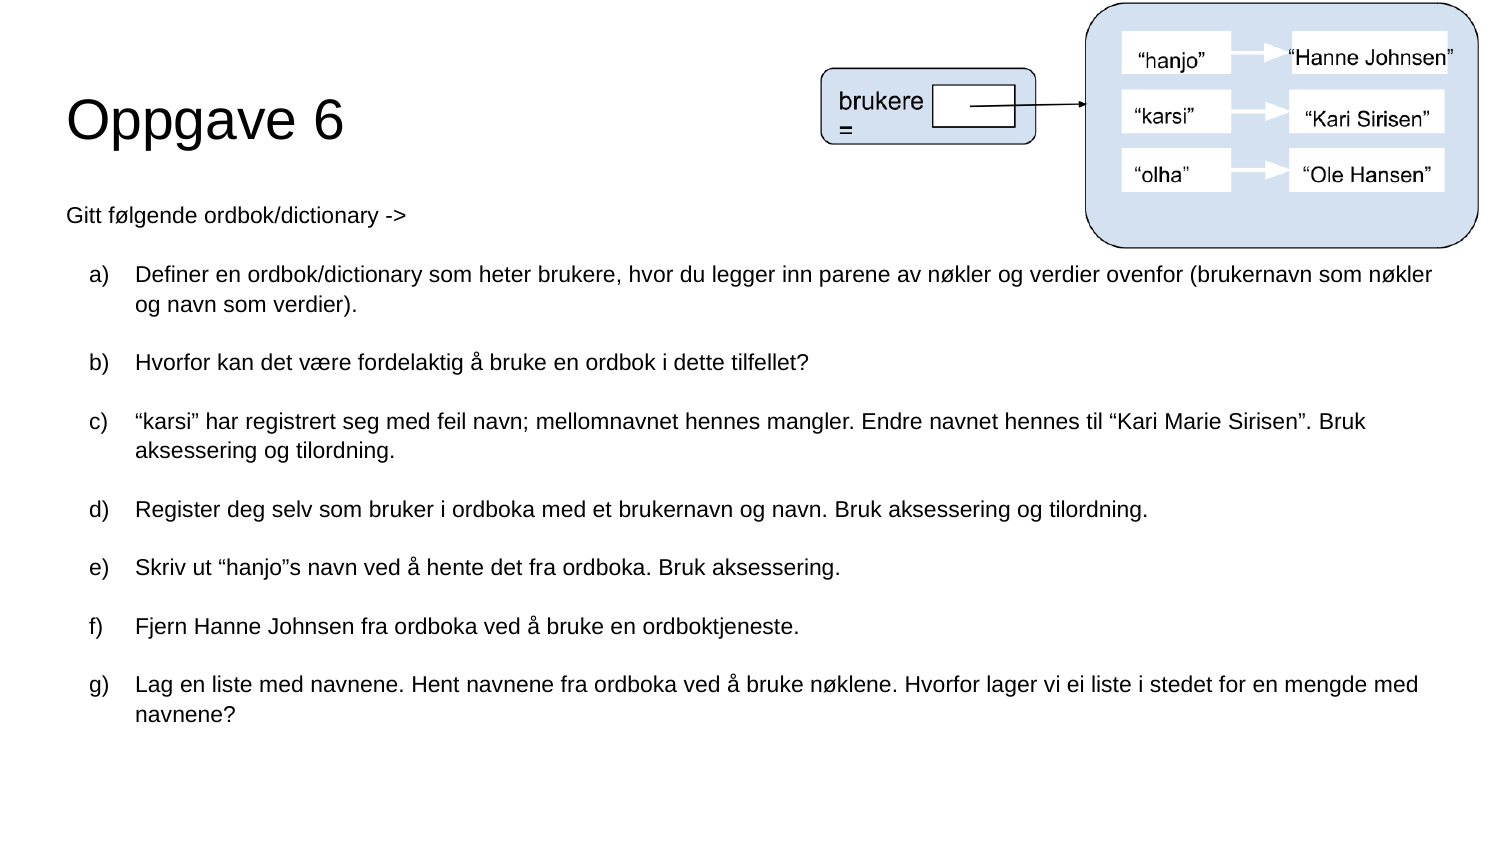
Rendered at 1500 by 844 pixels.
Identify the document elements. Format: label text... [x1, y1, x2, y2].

picture [810, 0, 1500, 256]
title Oppgave 6 [51, 72, 810, 167]
list Gitt følgende ordbok/dictionary -> Definer en ordbok/dictionary som heter brukere, hvor du legger inn parene av nøkler og verdier ovenfor (brukernavn som nøkler og navn som verdier). Hvorfor kan det være fordelaktig å bruke en ordbok i dette tilfellet? “karsi” har registrert seg med feil navn; mellomnavnet hennes mangler. Endre navnet hennes til “Kari Marie Sirisen”. Bruk aksessering og tilordning. Register deg selv som bruker i ordboka med et brukernavn og navn. Bruk aksessering og tilordning. Skriv ut “hanjo”s navn ved å hente det fra ordboka. Bruk aksessering. Fjern Hanne Johnsen fra ordboka ved å bruke en ordboktjeneste. Lag en liste med navnene. Hent navnene fra ordboka ved å bruke nøklene. Hvorfor lager vi ei liste i stedet for en mengde med navnene? [51, 189, 1449, 750]
